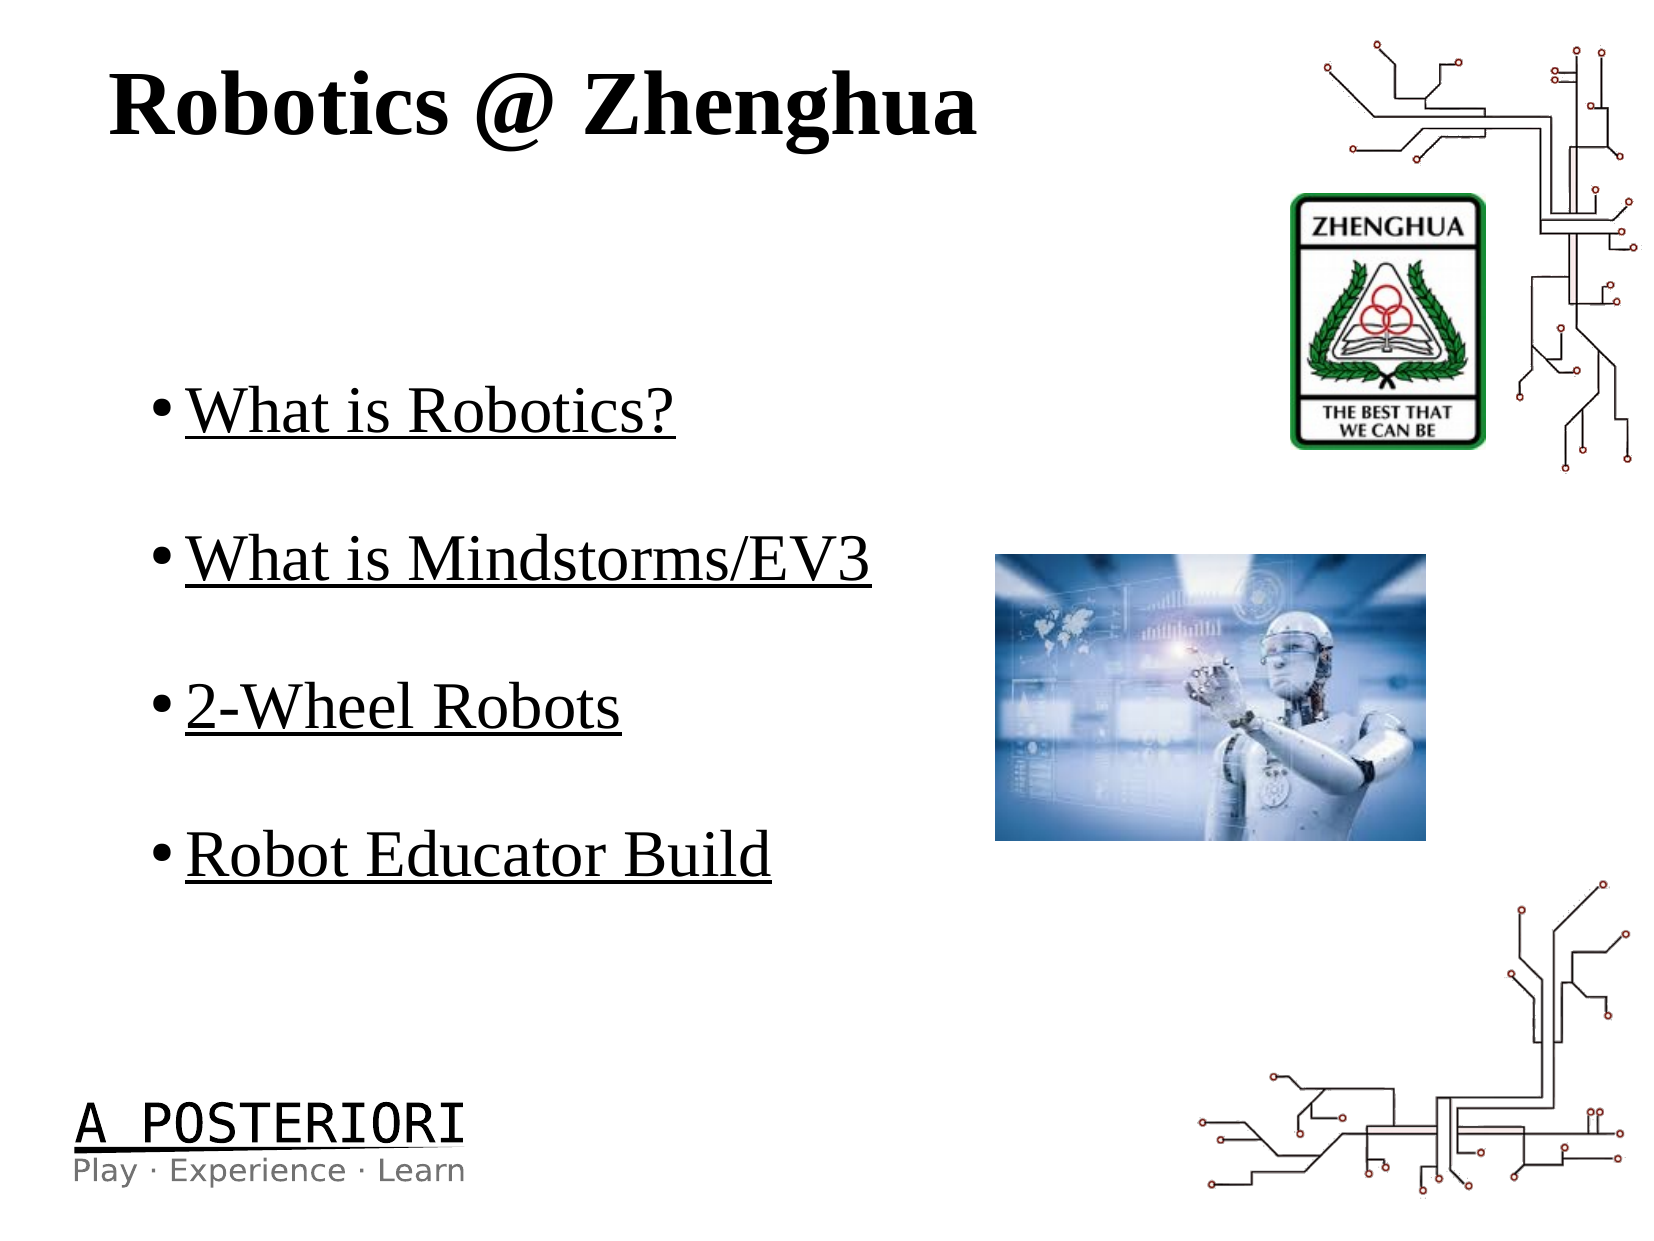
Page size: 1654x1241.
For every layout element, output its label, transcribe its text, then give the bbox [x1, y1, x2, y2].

title Robotics @ Zhenghua [11, 14, 1077, 192]
picture [1175, 862, 1636, 1201]
picture [73, 1101, 466, 1189]
subtitle What is Robotics? What is Mindstorms/EV3 2-Wheel Robots Robot Educator Build [150, 266, 988, 924]
picture [995, 554, 1426, 841]
picture [1290, 35, 1643, 496]
